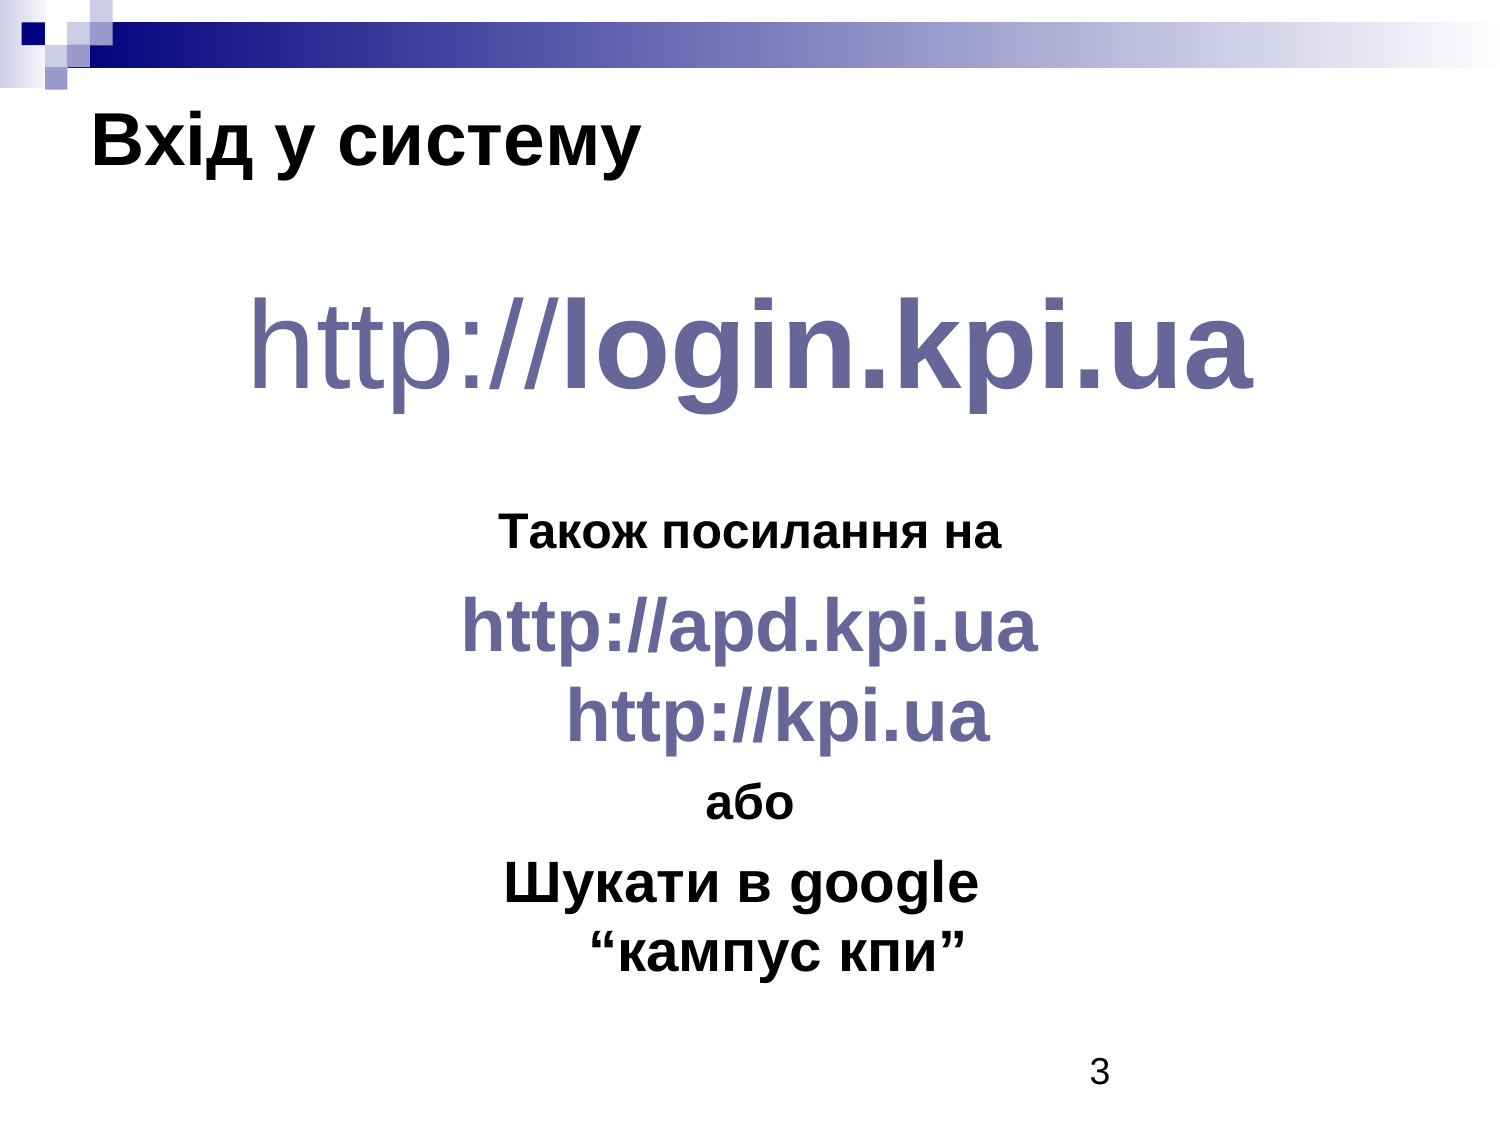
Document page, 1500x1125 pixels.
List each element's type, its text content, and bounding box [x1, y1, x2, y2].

list http://login.kpi.ua Також посилання на http://apd.kpi.ua http://kpi.ua або Шукати в google “кампус кпи” [75, 255, 1426, 1024]
title Вхід у систему [75, 74, 1426, 197]
